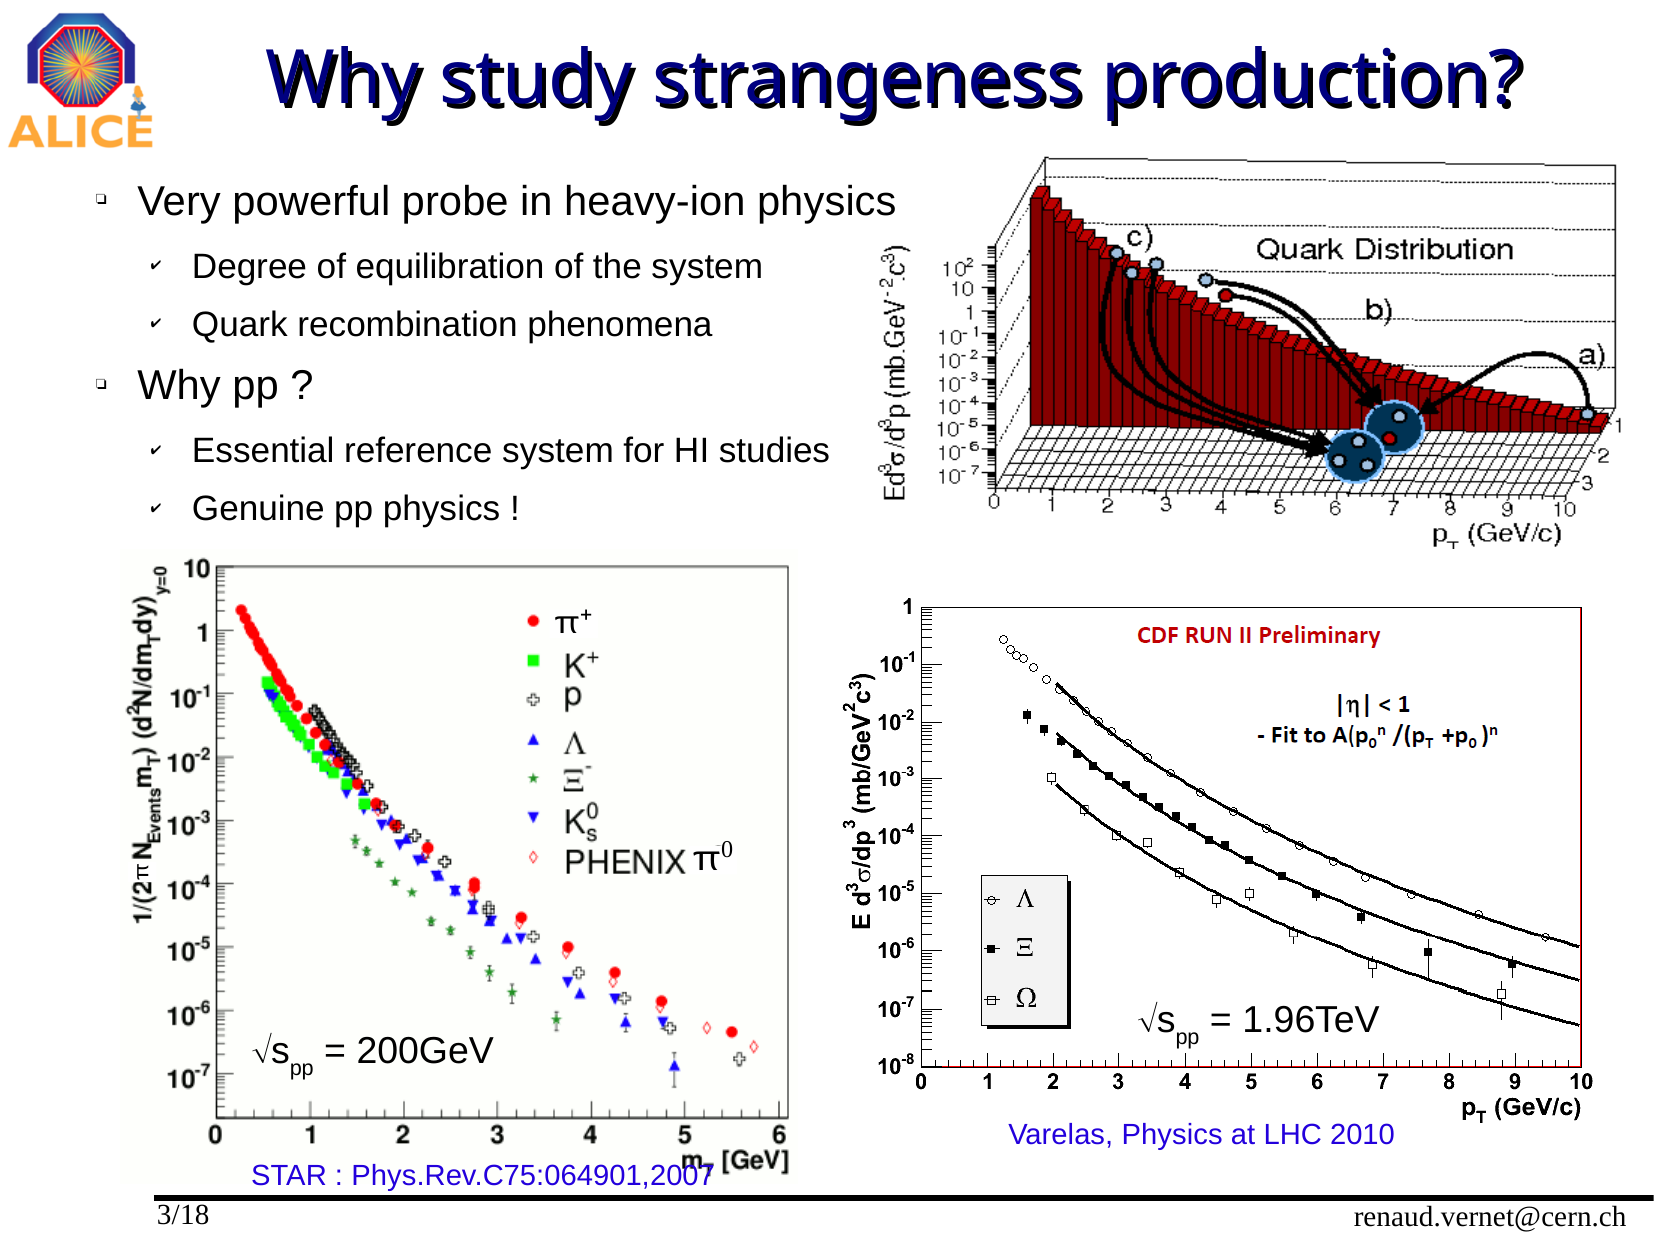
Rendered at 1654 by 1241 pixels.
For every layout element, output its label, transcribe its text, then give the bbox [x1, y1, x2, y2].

text_box 0 [689, 845, 738, 875]
text_box Varelas, Physics at LHC 2010 [993, 1110, 1412, 1158]
title Why study strangeness production? [265, 22, 1571, 128]
list Very powerful probe in heavy-ion physics Degree of equilibration of the system Quark recombination phenomena Why pp ? Essential reference system for HI studies Genuine pp physics ! [82, 177, 1571, 532]
text_box  [128, 862, 157, 883]
text_box + [549, 609, 598, 638]
picture [120, 549, 798, 1184]
text_box spp = 200GeV [236, 1021, 532, 1088]
picture [826, 153, 1625, 1130]
text_box 0 [724, 845, 730, 856]
text_box spp = 1.96TeV [1122, 991, 1418, 1058]
picture [2, 2, 157, 156]
text_box STAR : Phys.Rev.C75:064901,2007 [236, 1151, 731, 1199]
